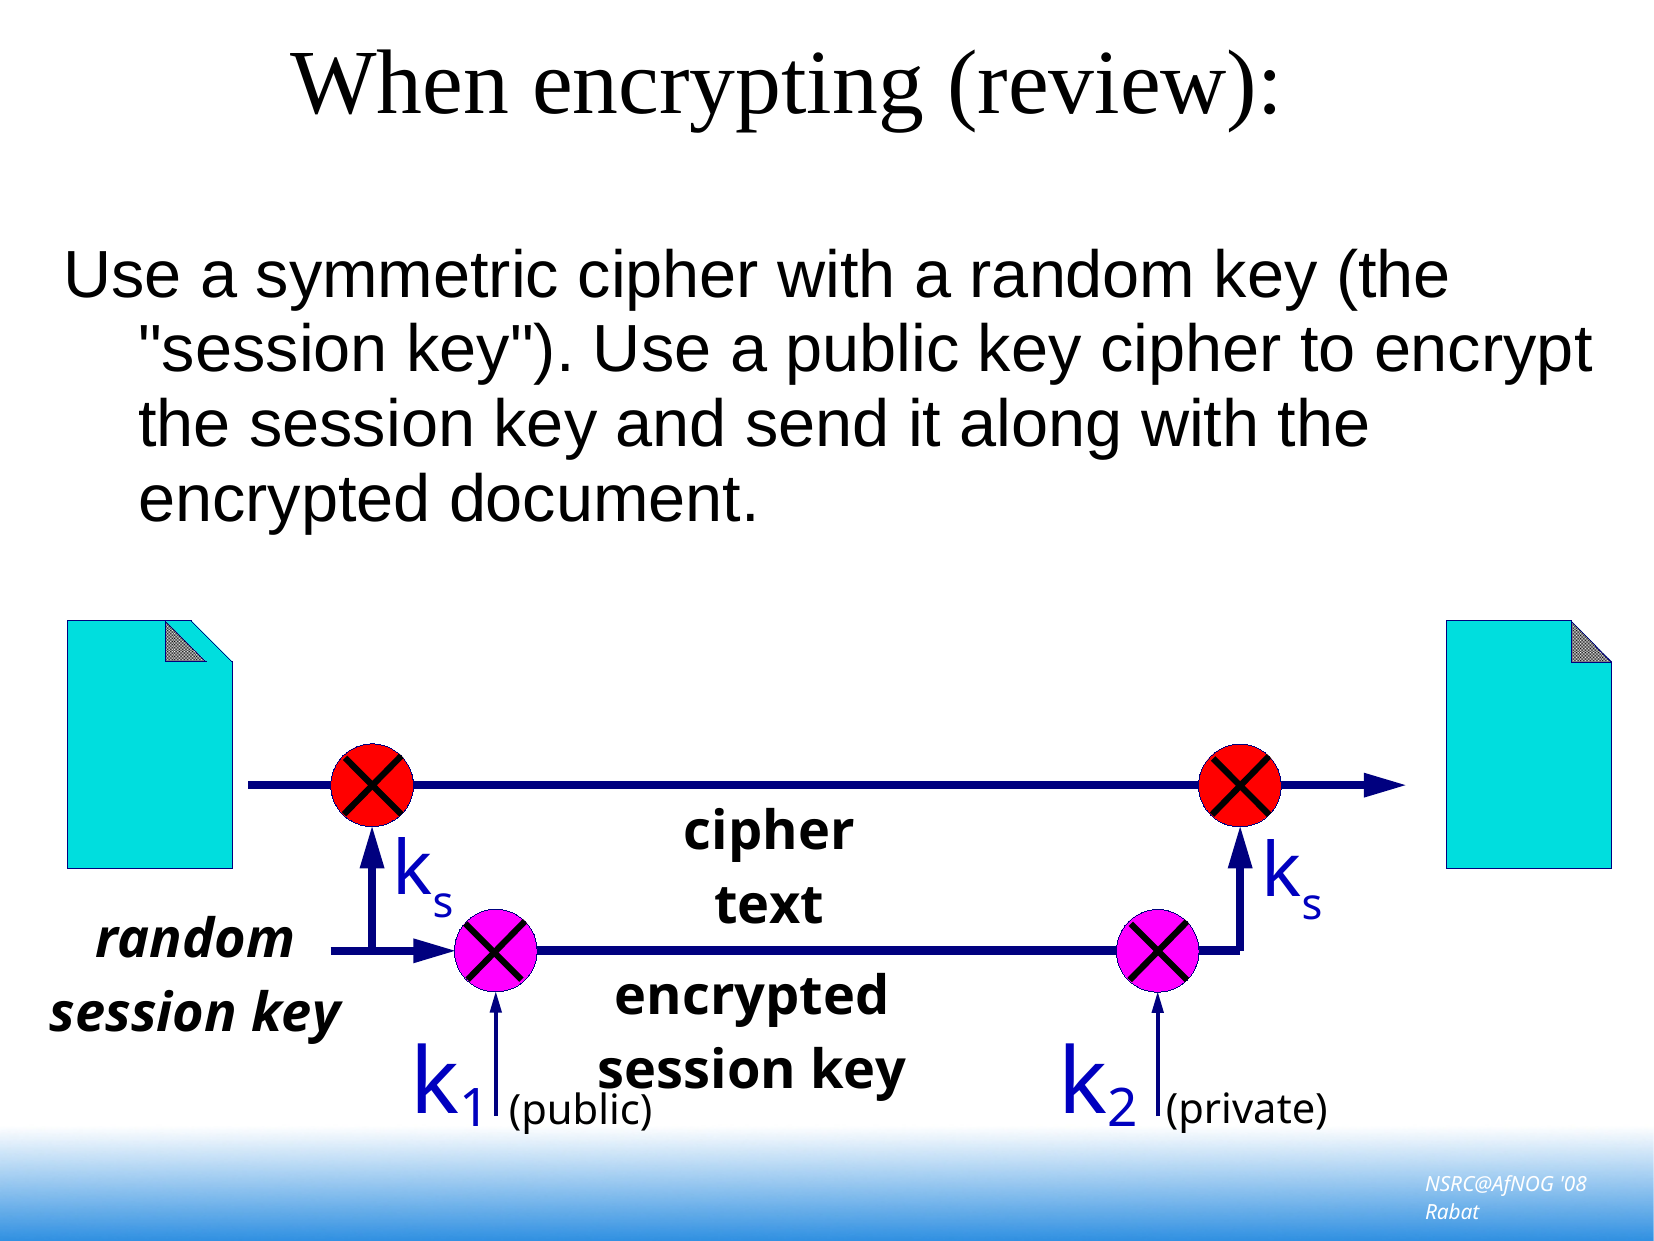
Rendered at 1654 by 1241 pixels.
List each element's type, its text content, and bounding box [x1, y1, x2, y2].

text_box [1446, 620, 1612, 869]
text_box [1116, 909, 1185, 993]
text_box [469, 924, 538, 992]
text_box [67, 620, 233, 869]
text_box encrypted session key [597, 956, 908, 1105]
text_box [1246, 759, 1282, 812]
text_box [378, 758, 414, 812]
list Use a symmetric cipher with a random key (the "session key"). Use a public key cipher to encrypt the session key and send it along with the encrypted document. [63, 236, 1614, 574]
title When encrypting (review): [75, 31, 1501, 148]
text_box [1164, 924, 1200, 977]
text_box [465, 909, 522, 947]
text_box ks [1261, 816, 1323, 933]
text_box [1198, 744, 1266, 827]
picture [0, 1124, 1654, 1241]
text_box k2 [1058, 1015, 1139, 1143]
text_box (private) [1165, 1079, 1328, 1137]
text_box k1 [410, 1015, 490, 1143]
text_box (public) [508, 1079, 653, 1137]
text_box random session key [49, 898, 342, 1048]
text_box ks [392, 814, 454, 930]
text_box [454, 925, 489, 982]
text_box cipher text [683, 791, 856, 940]
text_box [330, 743, 399, 827]
